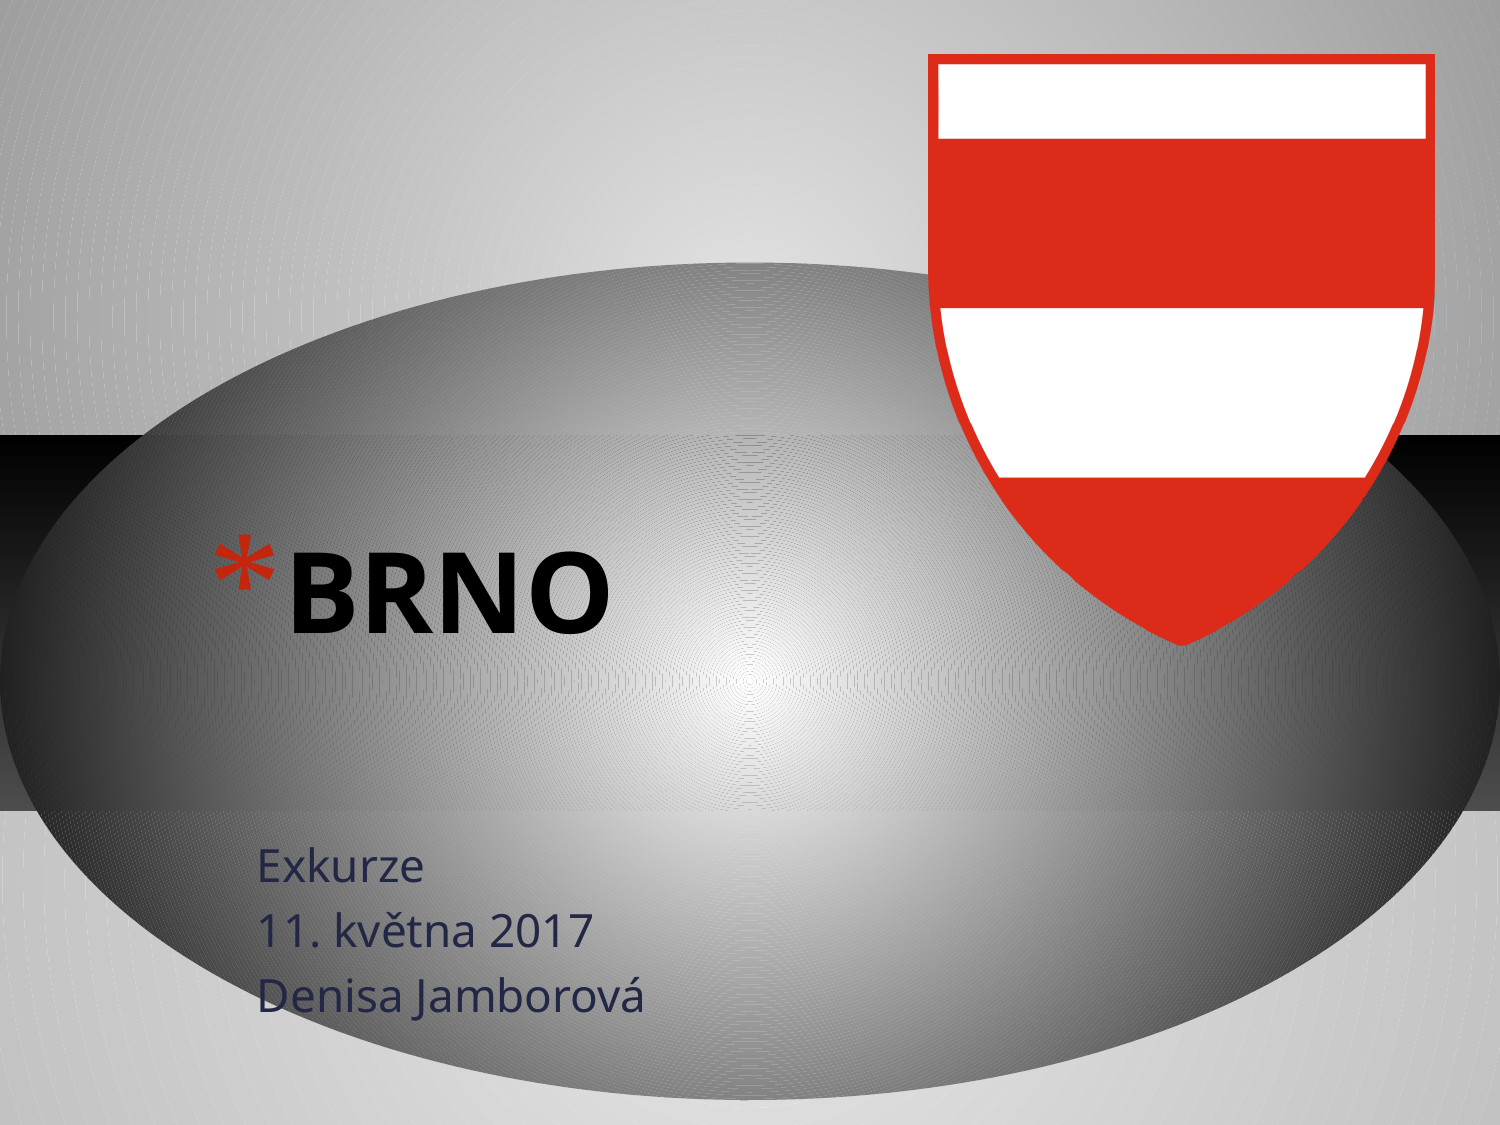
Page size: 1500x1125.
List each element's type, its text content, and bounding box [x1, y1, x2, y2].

picture [928, 54, 1435, 646]
subtitle Exkurze 11. května 2017 Denisa Jamborová [241, 828, 1167, 1047]
title BRNO [134, 513, 1312, 808]
